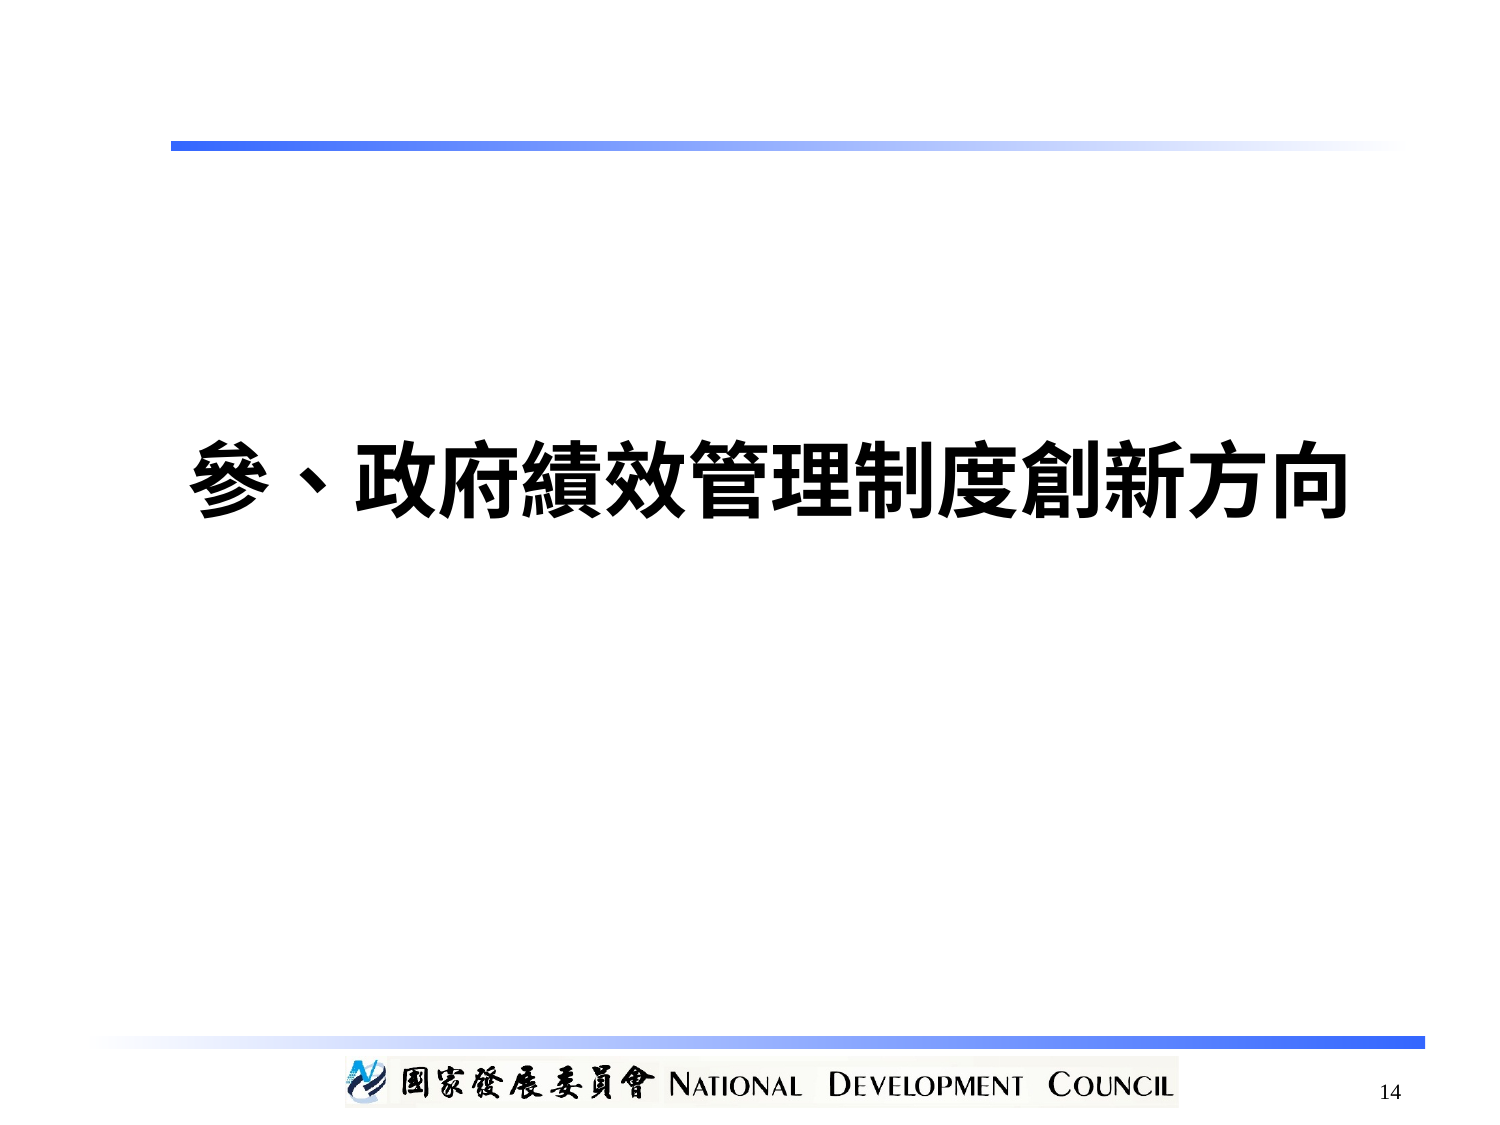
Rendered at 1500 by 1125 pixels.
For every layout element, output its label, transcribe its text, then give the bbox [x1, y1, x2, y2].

text_box 參、政府績效管理制度創新方向 [172, 420, 1448, 531]
text_box 20 [1259, 1036, 1263, 1048]
text_box 14 [1364, 1070, 1490, 1106]
